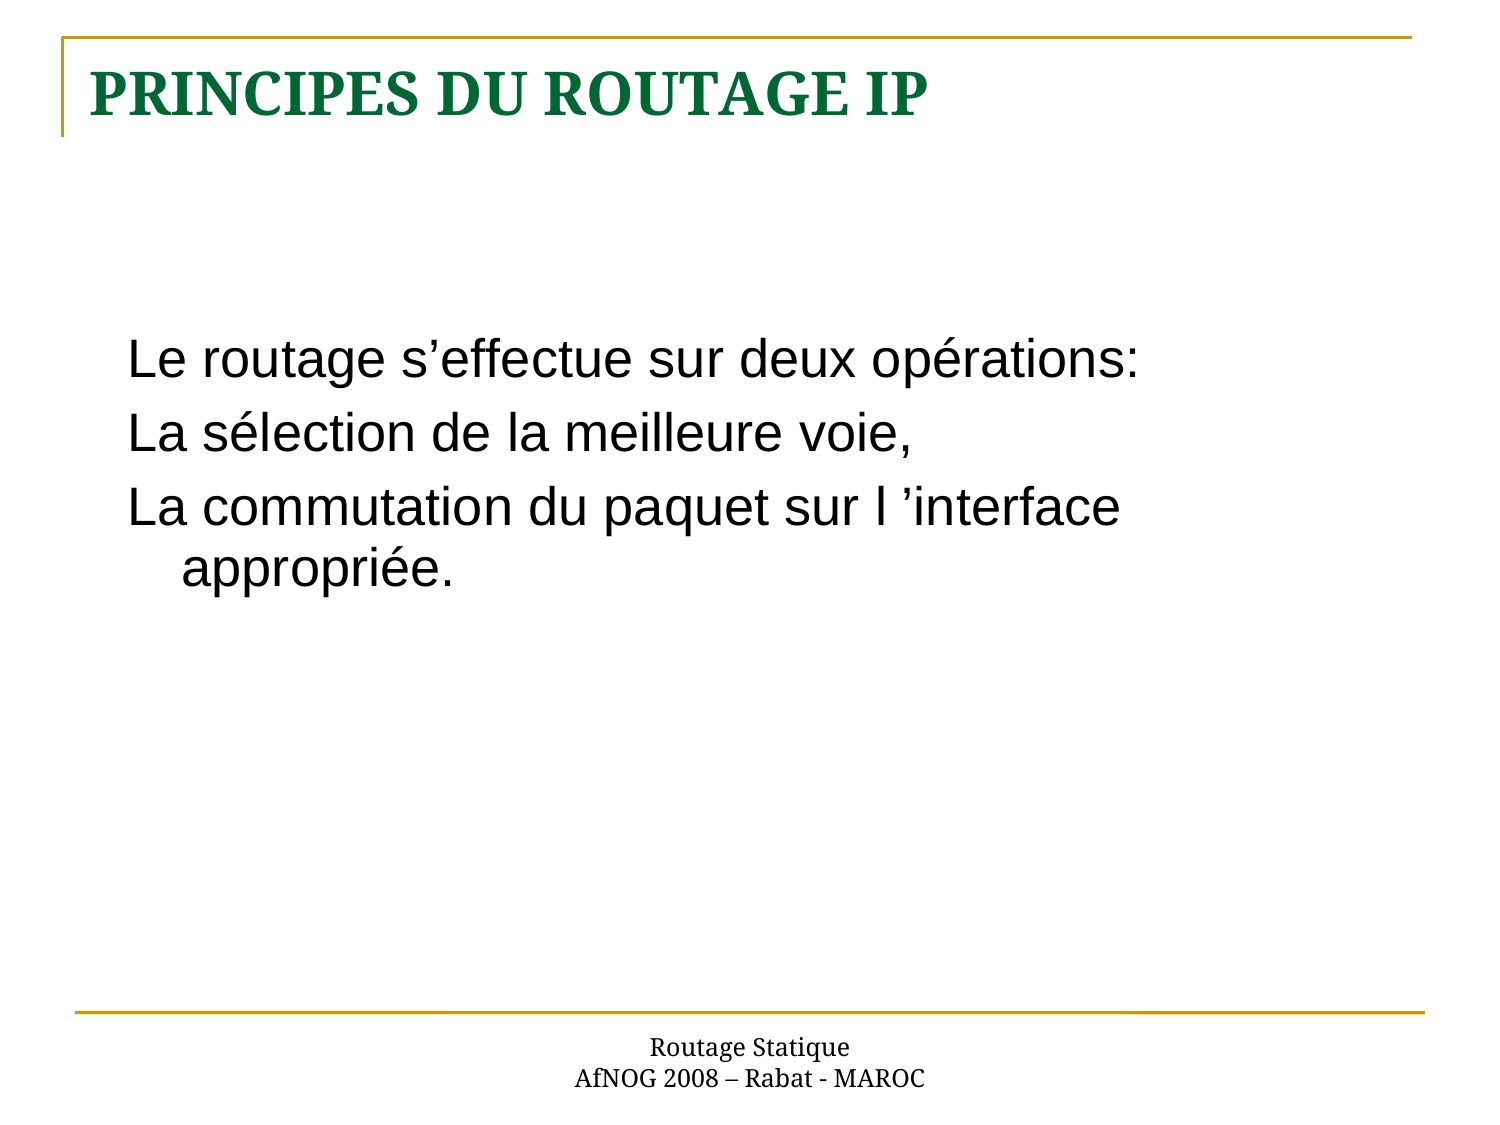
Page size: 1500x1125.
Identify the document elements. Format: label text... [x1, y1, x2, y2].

title PRINCIPES DU ROUTAGE IP [75, 45, 1426, 233]
list Le routage s’effectue sur deux opérations: La sélection de la meilleure voie, La commutation du paquet sur l ’interface appropriée. [112, 324, 1388, 1076]
